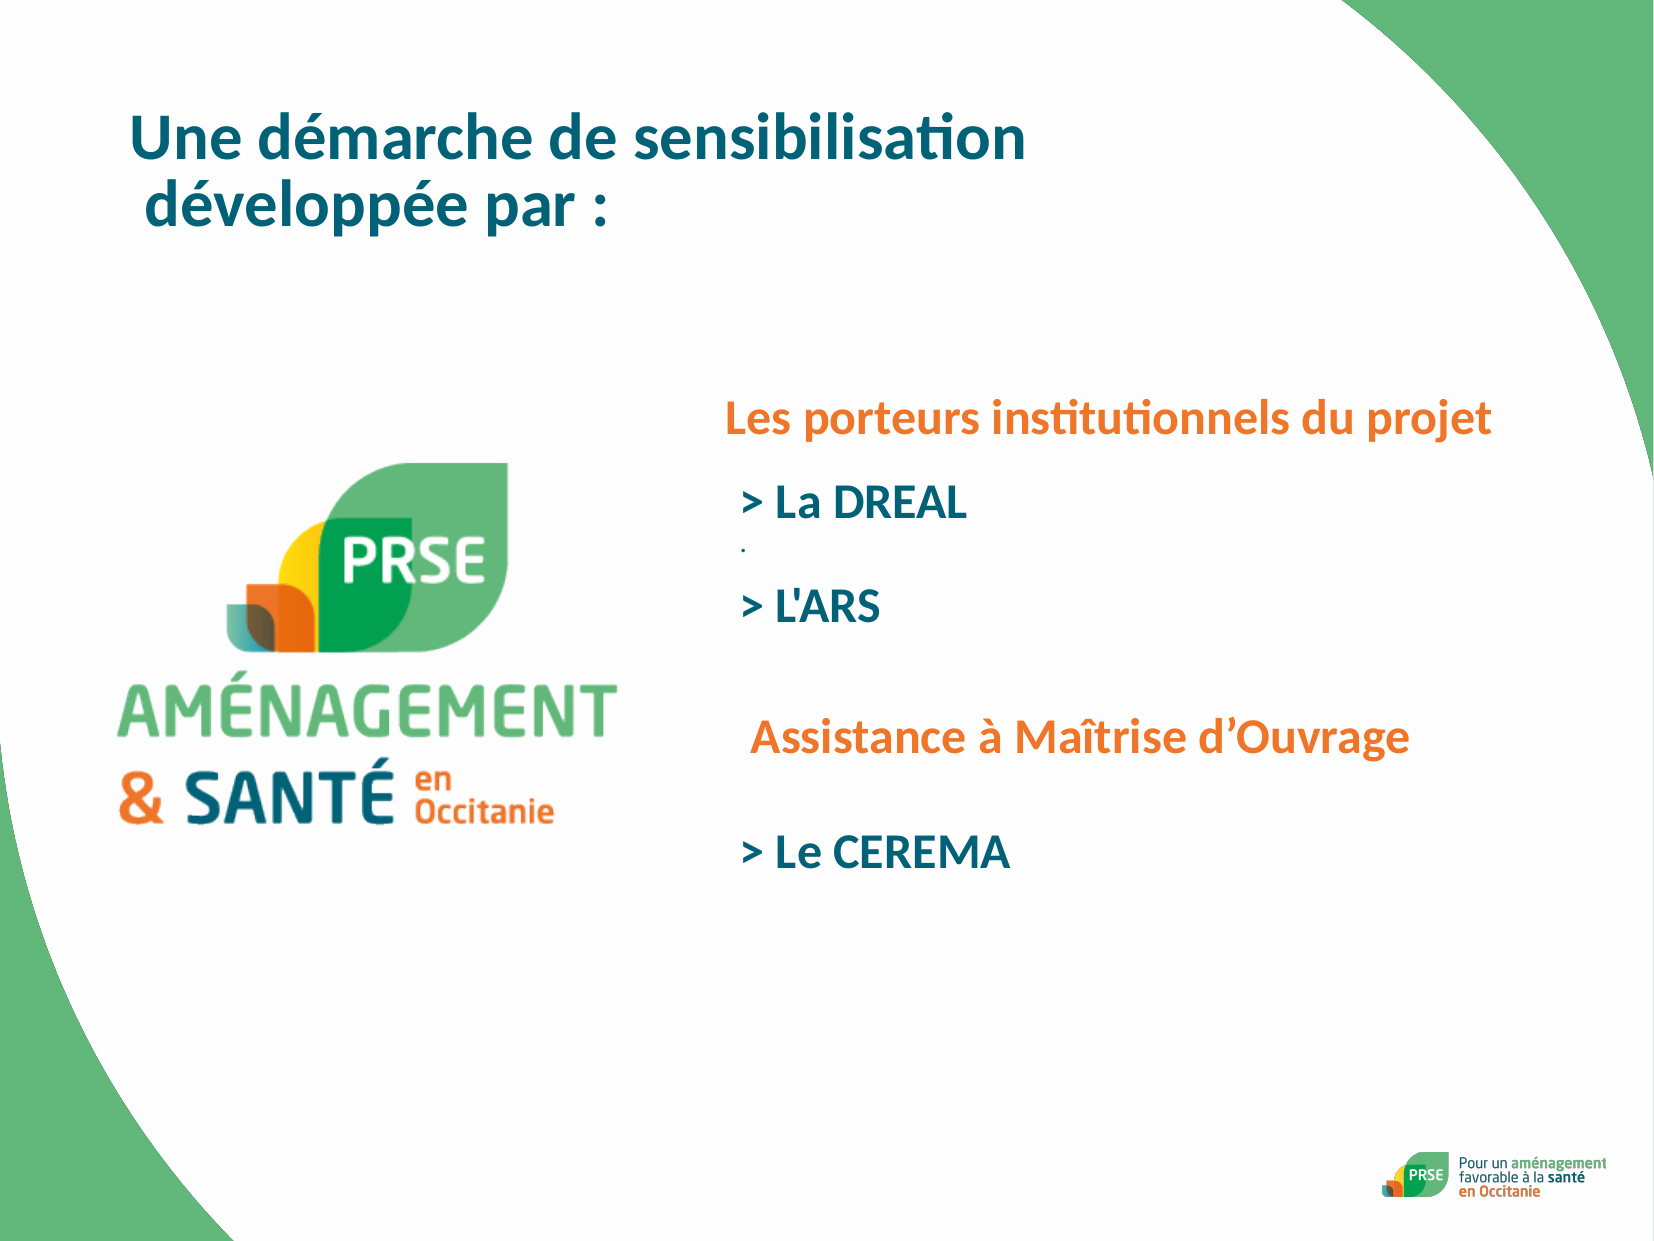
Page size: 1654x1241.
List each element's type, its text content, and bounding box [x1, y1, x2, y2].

text_box Les porteurs institutionnels du projet [699, 389, 1536, 492]
title Une démarche de sensibilisation développée par : [129, 94, 1571, 258]
text_box > La DREAL . > L'ARS [724, 473, 1548, 860]
text_box > Le CEREMA [724, 860, 1087, 934]
picture [0, 0, 1654, 1241]
